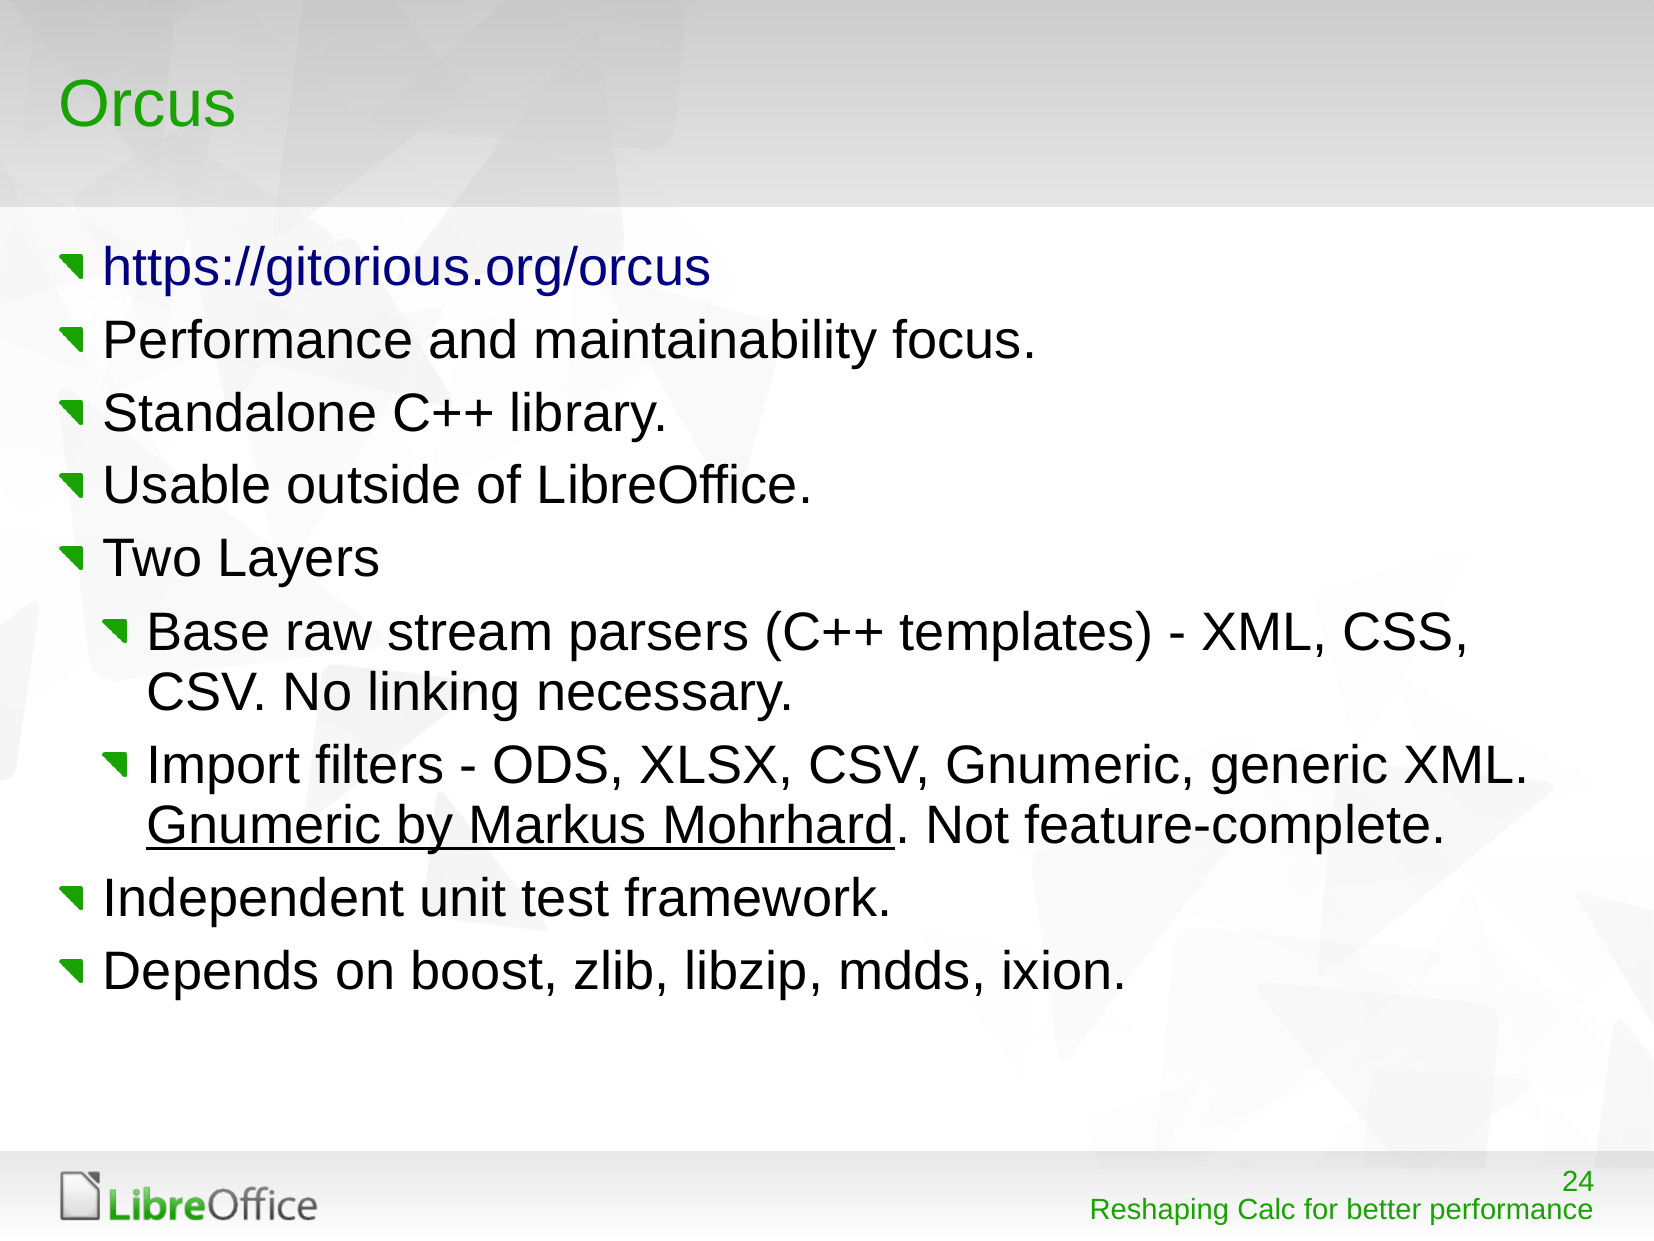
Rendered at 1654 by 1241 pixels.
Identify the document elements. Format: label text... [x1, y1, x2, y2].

picture [915, 548, 1654, 1169]
title Orcus [59, 29, 1595, 178]
picture [41, 1152, 337, 1240]
list https://gitorious.org/orcus Performance and maintainability focus. Standalone C++ library. Usable outside of LibreOffice. Two Layers Base raw stream parsers (C++ templates) - XML, CSS, CSV. No linking necessary. Import filters - ODS, XLSX, CSV, Gnumeric, generic XML. Gnumeric by Markus Mohrhard. Not feature-complete. Independent unit test framework. Depends on boost, zlib, libzip, mdds, ixion. [59, 236, 1595, 1085]
picture [0, 0, 783, 931]
